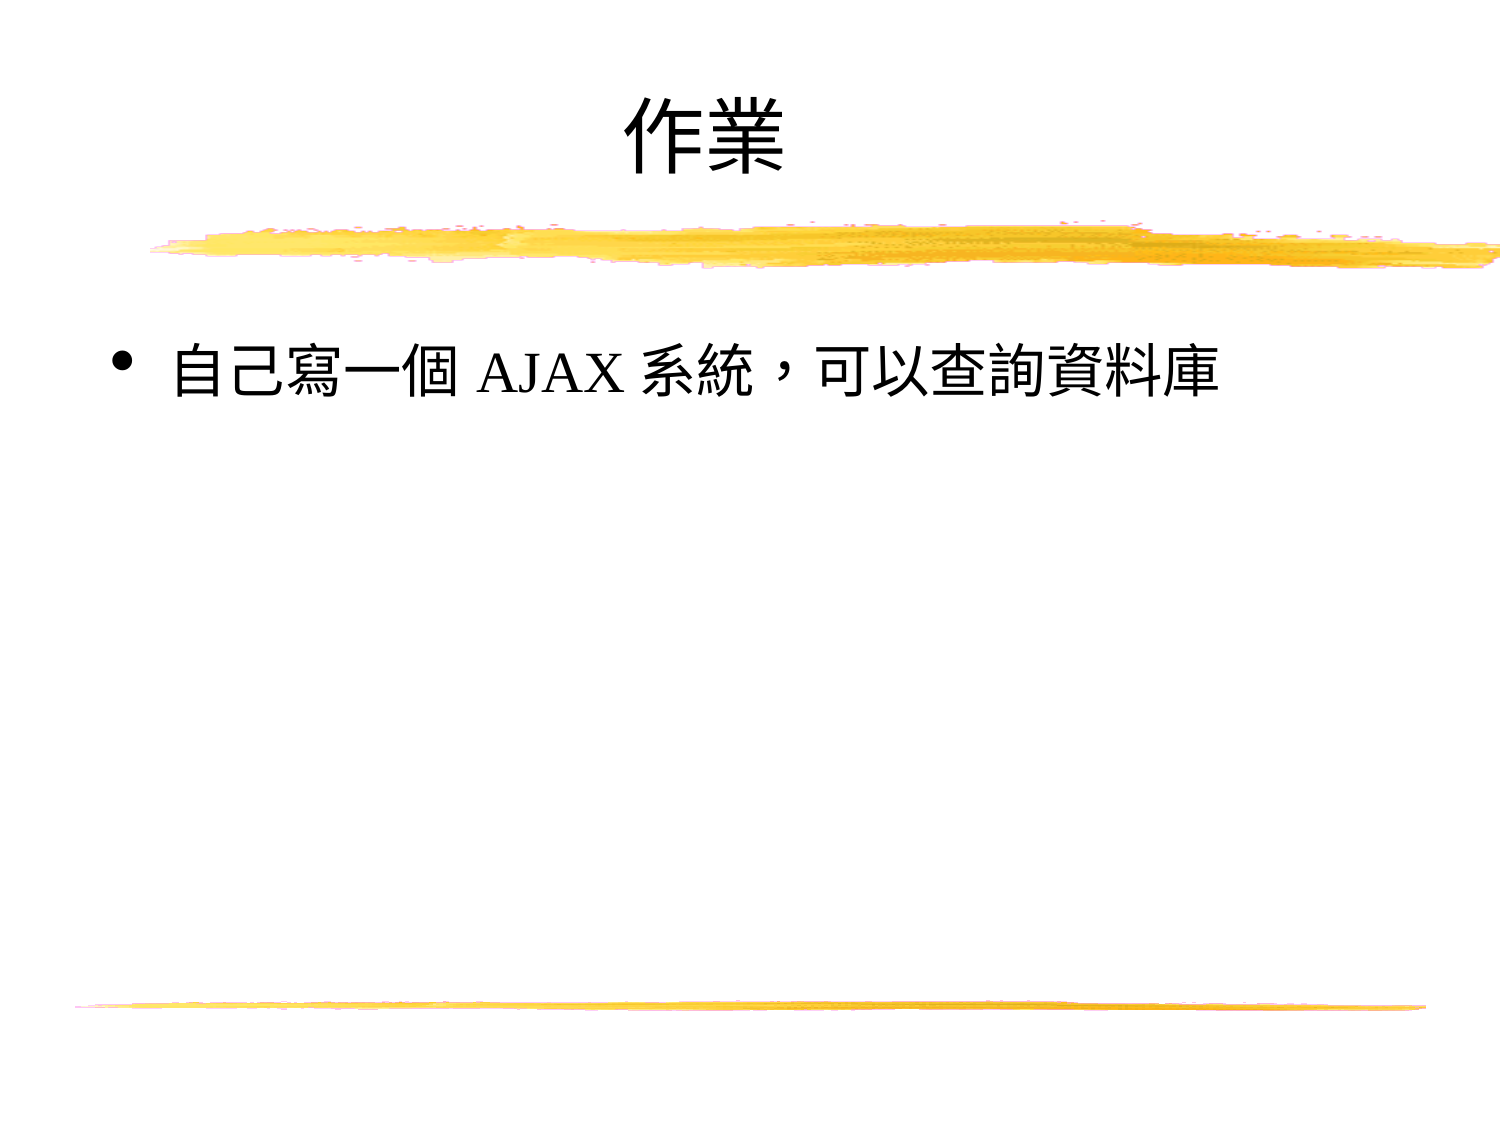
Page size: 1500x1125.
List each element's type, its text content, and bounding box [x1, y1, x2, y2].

picture [75, 999, 1426, 1013]
list 自己寫一個AJAX系統，可以查詢資料庫 [112, 324, 1388, 978]
picture [150, 215, 1500, 279]
title 作業 [66, 37, 1342, 225]
